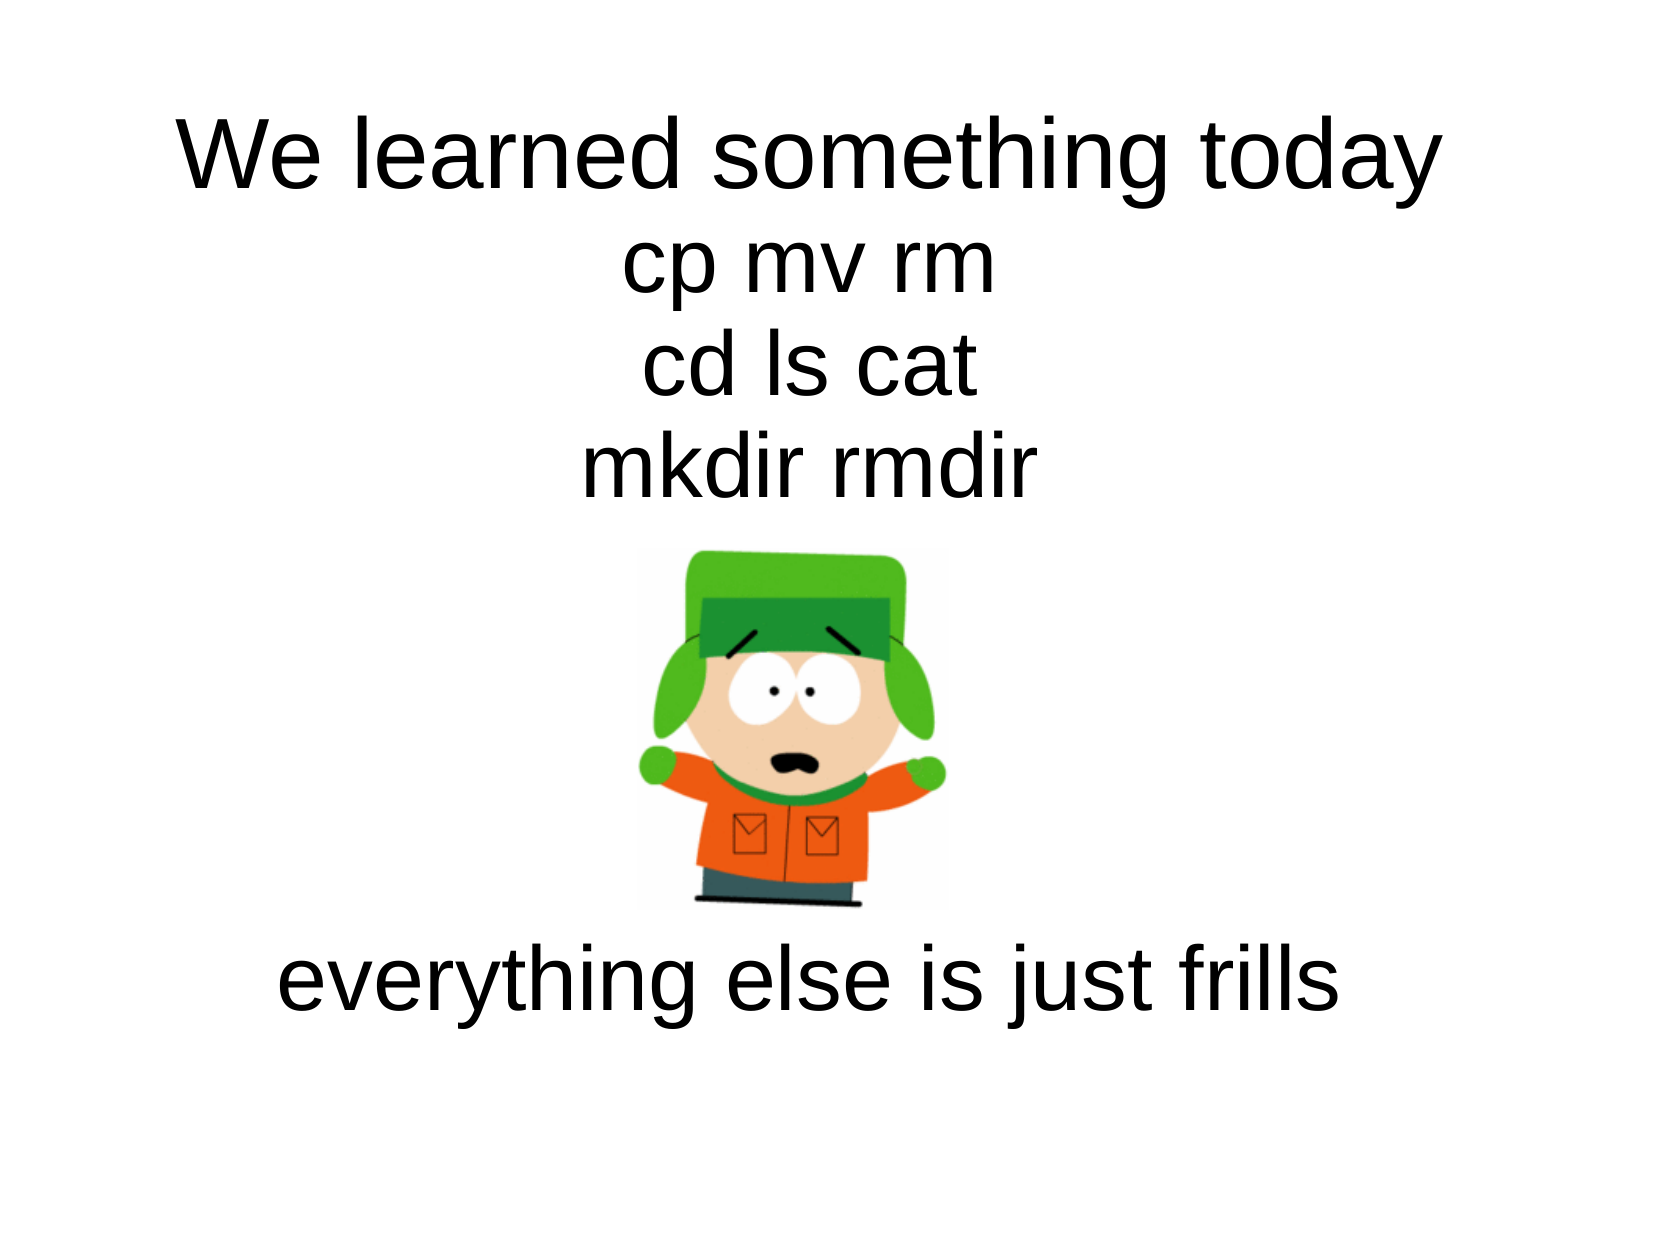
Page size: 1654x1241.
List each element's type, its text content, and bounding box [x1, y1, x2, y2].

picture [637, 548, 949, 910]
text_box We learned something today cp mv rm cd ls cat mkdir rmdir everything else is just frills [82, 97, 1538, 1030]
